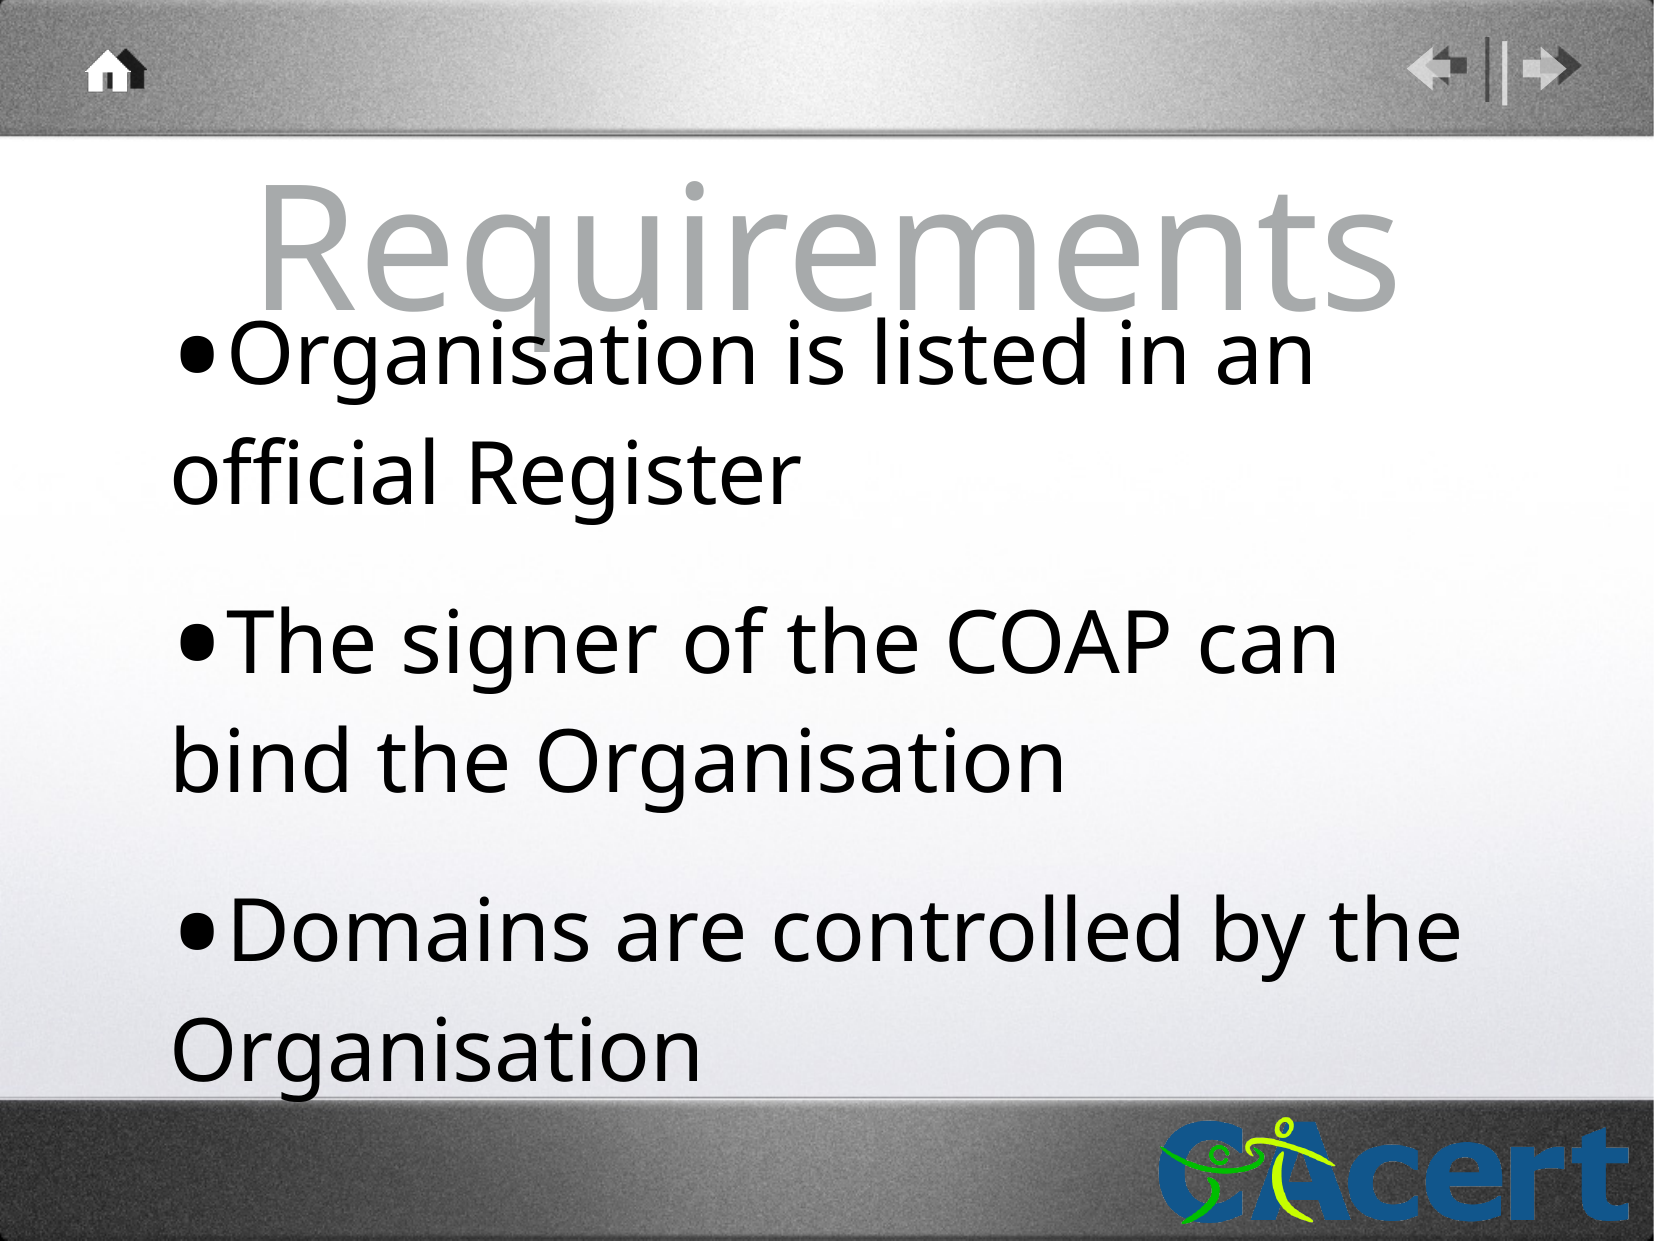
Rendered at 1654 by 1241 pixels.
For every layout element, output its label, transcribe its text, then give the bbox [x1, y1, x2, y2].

title Requirements [244, 327, 276, 335]
list Organisation is listed in an official Register The signer of the COAP can bind the Organisation Domains are controlled by the Organisation [161, 335, 1493, 1063]
title Requirements [161, 134, 1493, 335]
picture [0, 0, 1654, 1241]
